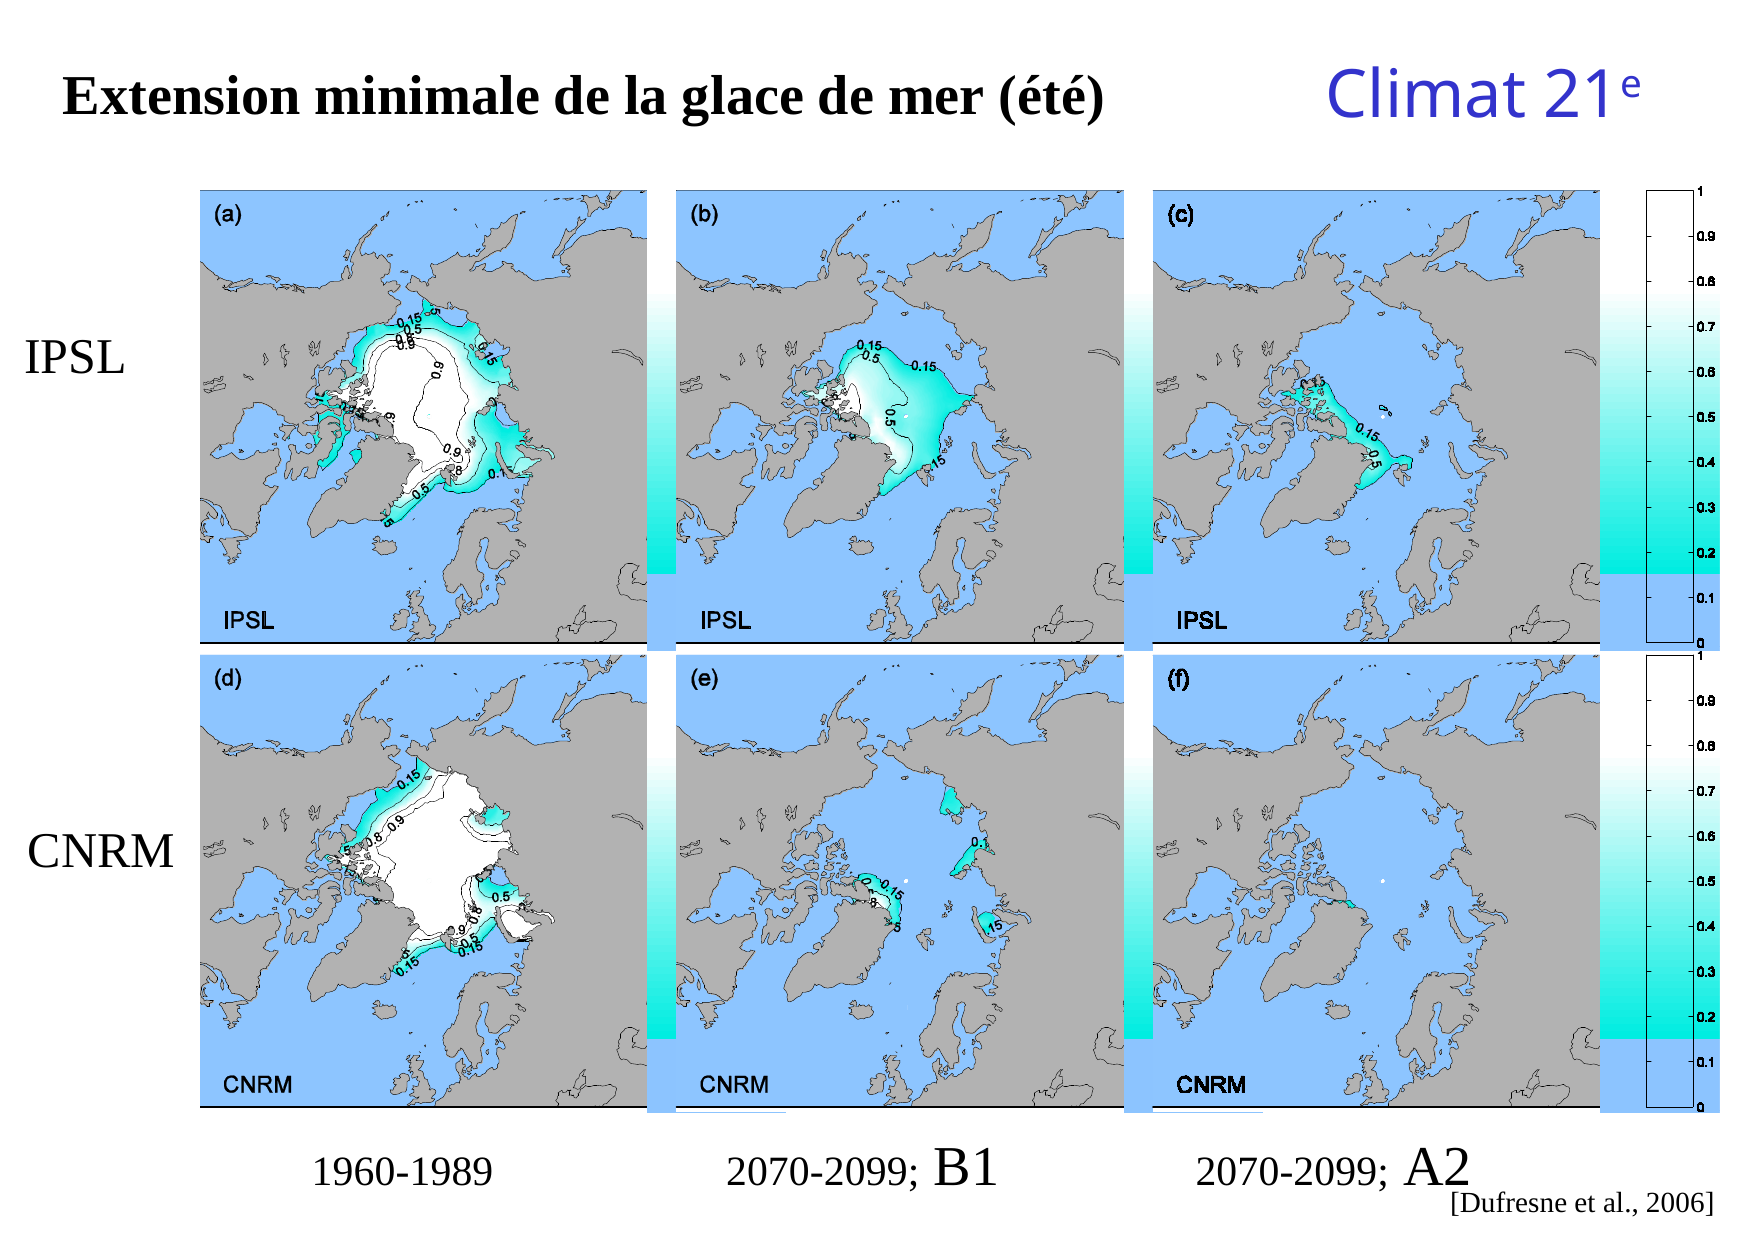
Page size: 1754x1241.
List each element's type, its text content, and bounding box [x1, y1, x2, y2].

text_box [Dufresne et al., 2006] [1231, 1180, 1730, 1227]
picture [200, 177, 1720, 1113]
text_box Extension minimale de la glace de mer (été)‏ [48, 47, 1278, 140]
text_box Climat 21e [1215, 38, 1753, 145]
text_box 2070-2099; B1 [711, 1127, 1098, 1206]
text_box IPSL [9, 320, 143, 392]
text_box CNRM [13, 815, 191, 887]
text_box 1960-1989 [296, 1140, 601, 1203]
text_box 2070-2099; A2 [1180, 1127, 1568, 1206]
